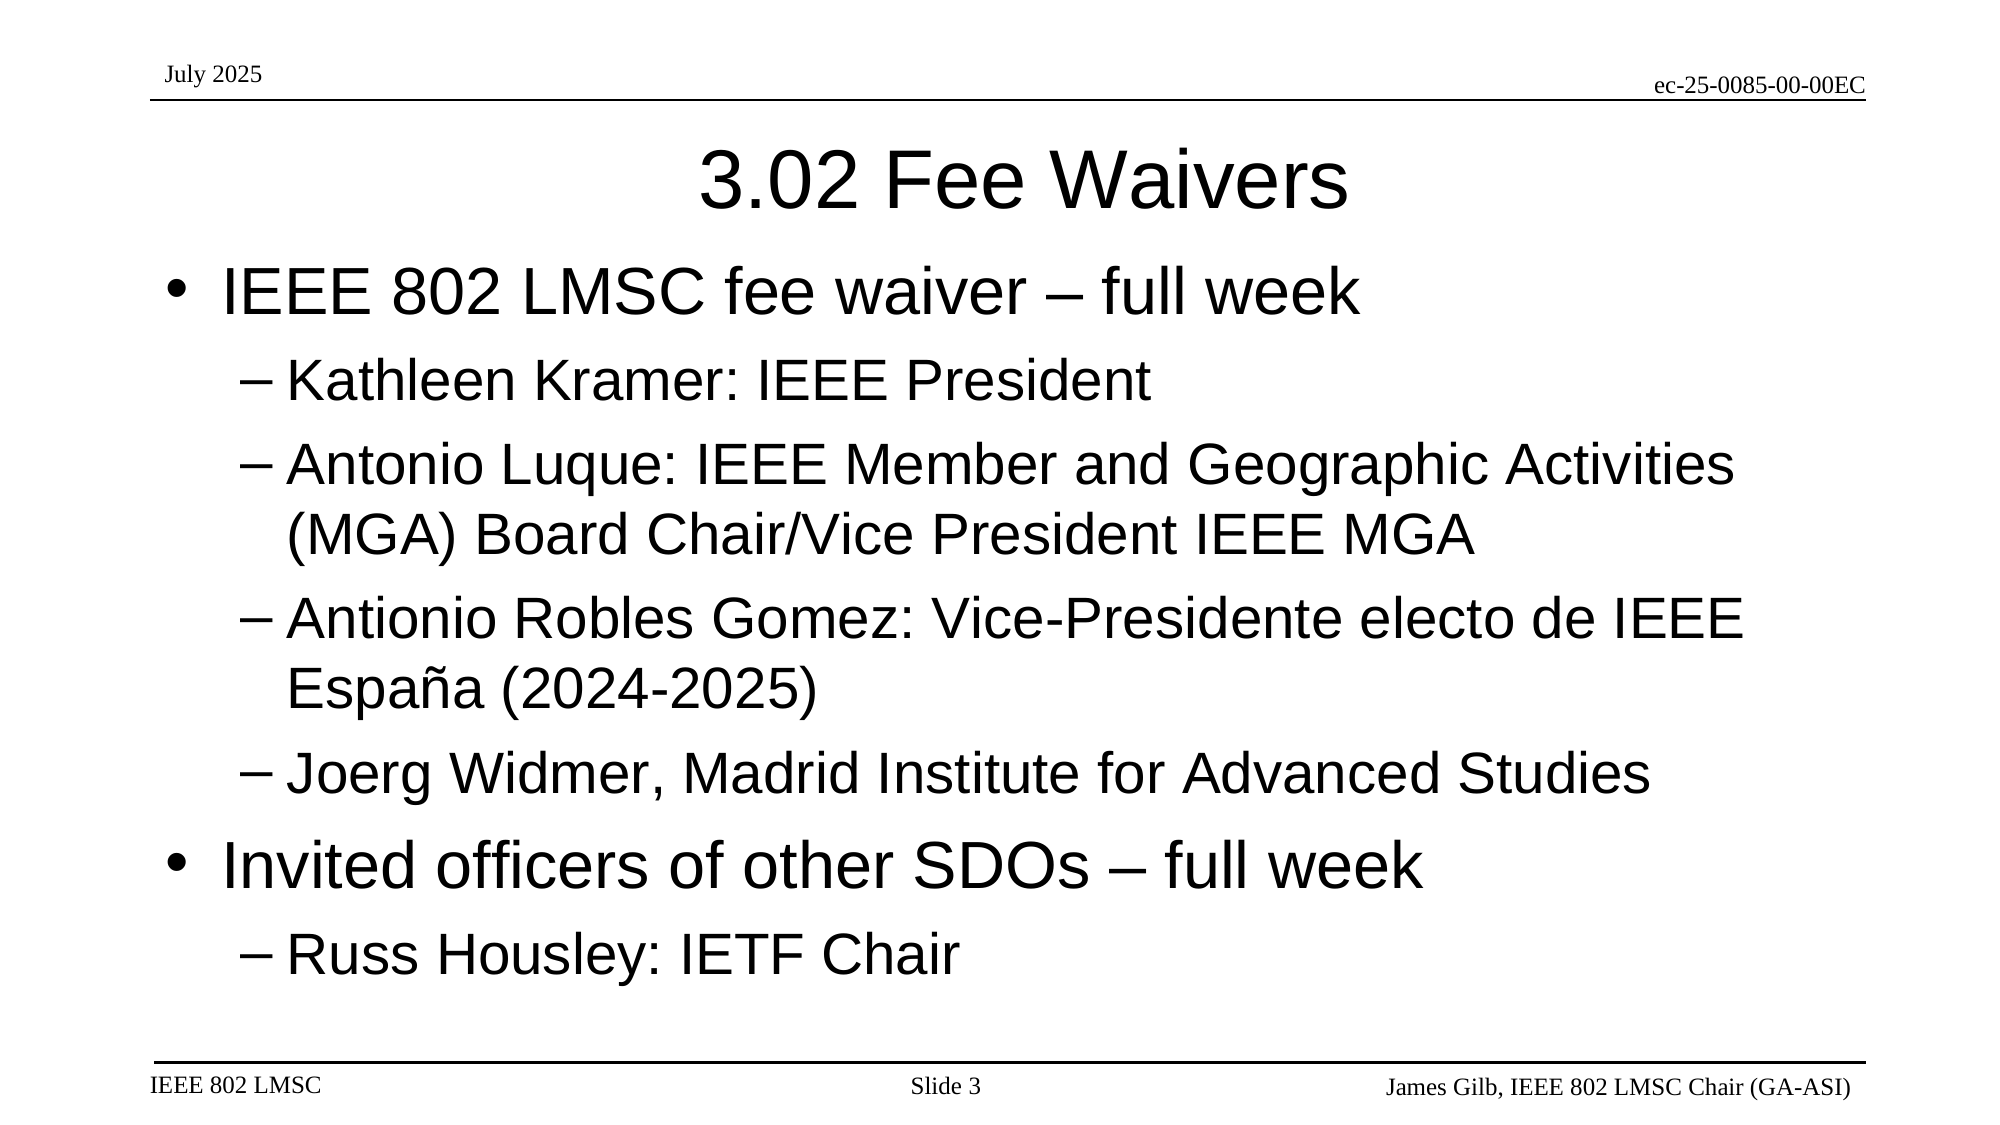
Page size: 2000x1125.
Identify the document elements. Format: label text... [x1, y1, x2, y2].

title 3.02 Fee Waivers [149, 112, 1900, 238]
list IEEE 802 LMSC fee waiver – full week Kathleen Kramer: IEEE President Antonio Luque: IEEE Member and Geographic Activities (MGA) Board Chair/Vice President IEEE MGA Antionio Robles Gomez: Vice-Presidente electo de IEEE España (2024-2025) Joerg Widmer, Madrid Institute for Advanced Studies Invited officers of other SDOs – full week Russ Housley: IETF Chair [149, 239, 1900, 1051]
